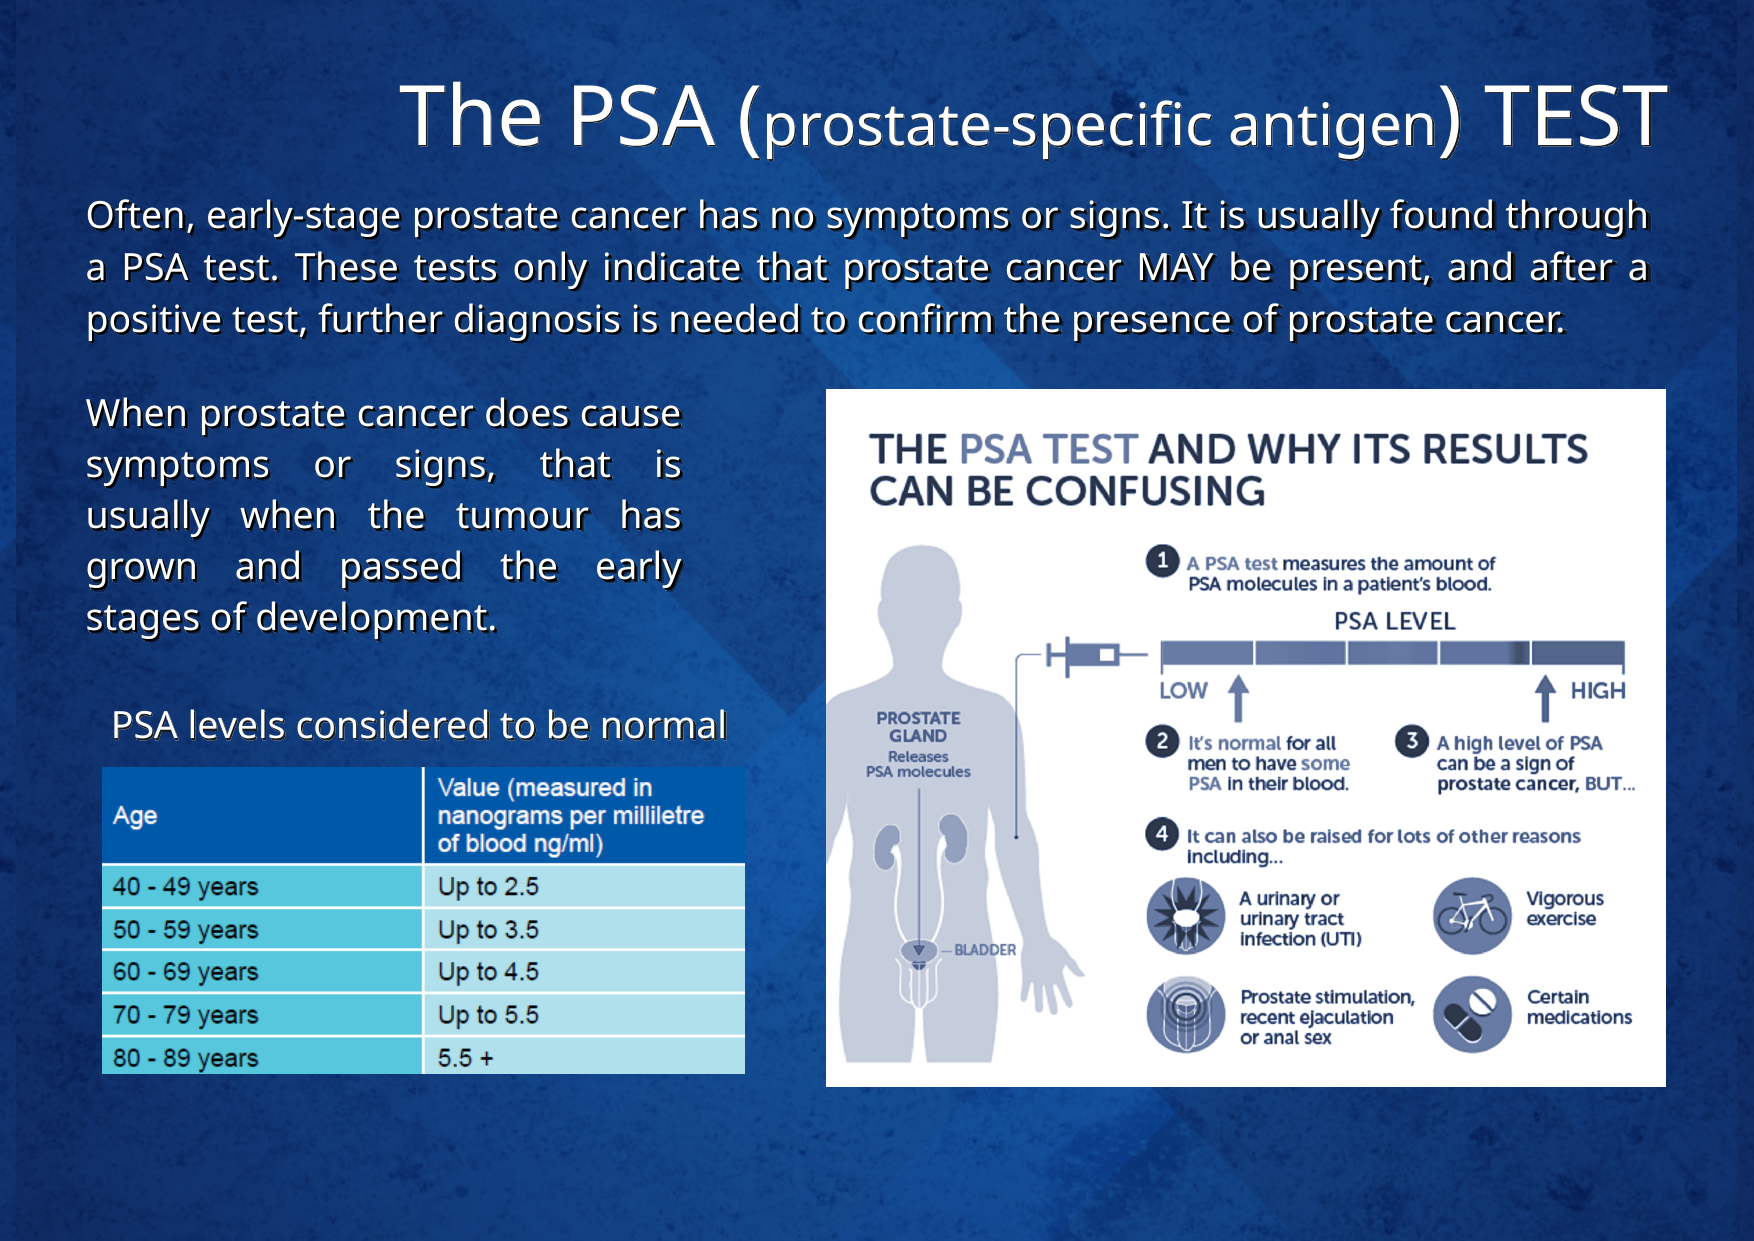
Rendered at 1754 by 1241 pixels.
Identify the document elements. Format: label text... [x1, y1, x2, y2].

text_box PSA levels considered to be normal [94, 691, 745, 751]
text_box Often, early-stage prostate cancer has no symptoms or signs. It is usually found through a PSA test. These tests only indicate that prostate cancer MAY be present, and after a positive test, further diagnosis is needed to confirm the presence of prostate cancer. [70, 177, 1666, 348]
text_box The PSA (prostate-specific antigen) TEST [271, 54, 1684, 170]
text_box When prostate cancer does cause symptoms or signs, that is usually when the tumour has grown and passed the early stages of development. [70, 378, 697, 617]
picture [0, 0, 1754, 1241]
